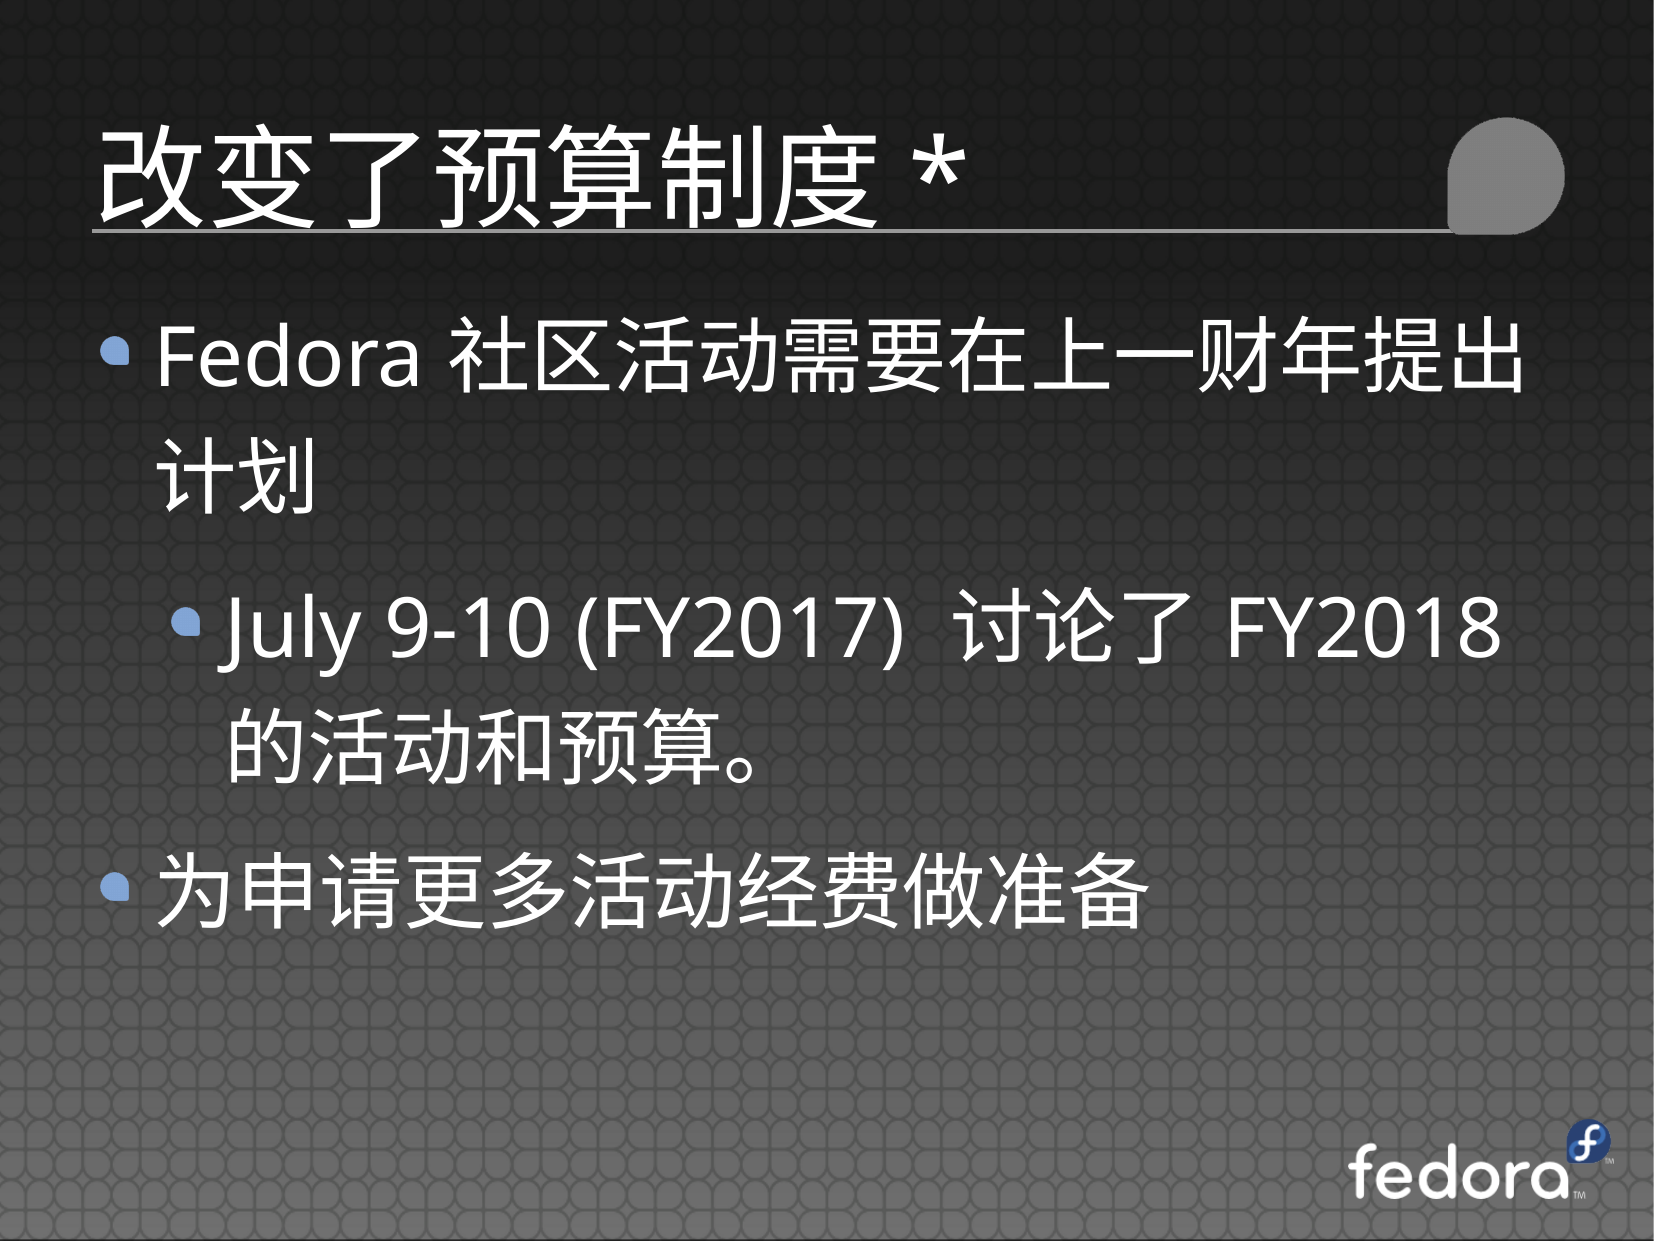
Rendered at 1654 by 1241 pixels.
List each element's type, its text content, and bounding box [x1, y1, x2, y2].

list Fedora社区活动需要在上一财年提出计划 July 9-10 (FY2017) 讨论了FY2018的活动和预算。 为申请更多活动经费做准备 [82, 290, 1571, 1156]
title 改变了预算制度* [94, 100, 1426, 251]
picture [0, 0, 1654, 1241]
